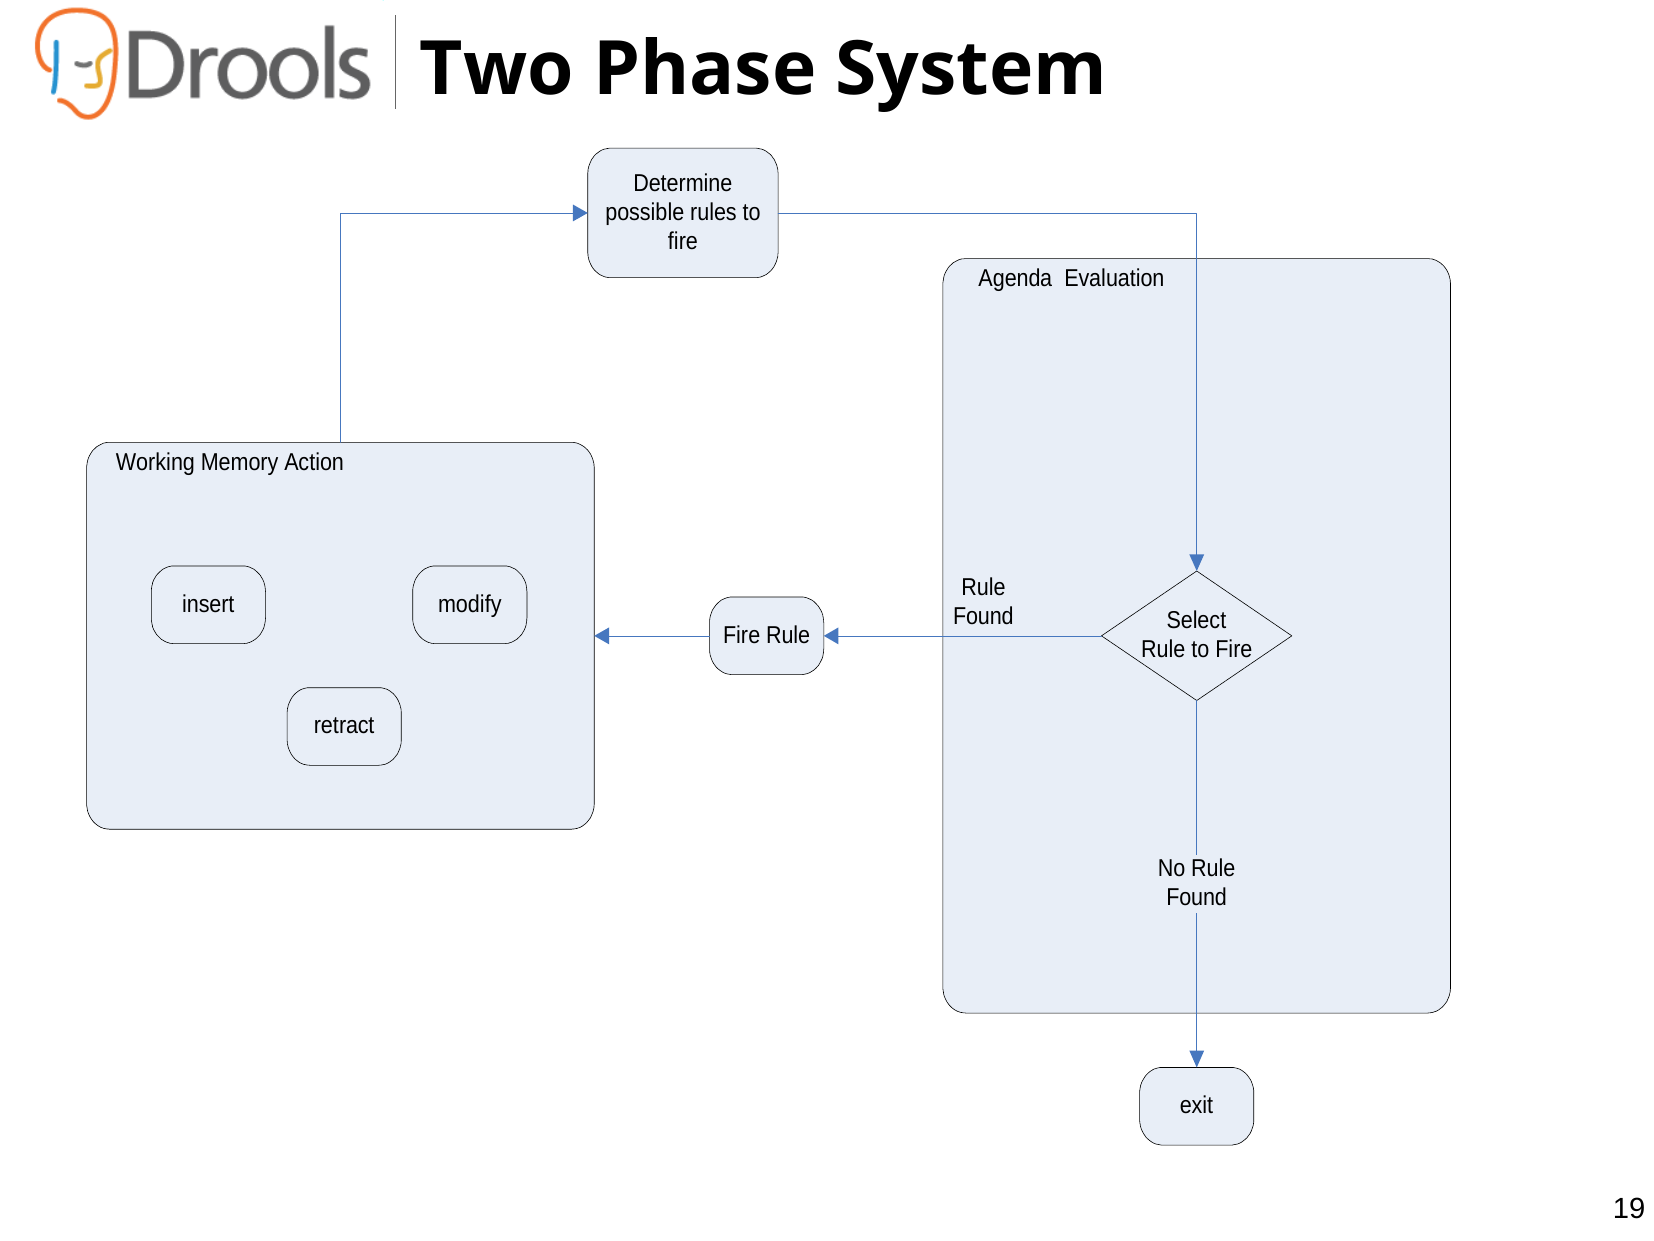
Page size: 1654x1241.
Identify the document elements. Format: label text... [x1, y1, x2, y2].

picture [29, 0, 384, 126]
title Two Phase System [419, 5, 1630, 125]
chart [82, 143, 1455, 1150]
